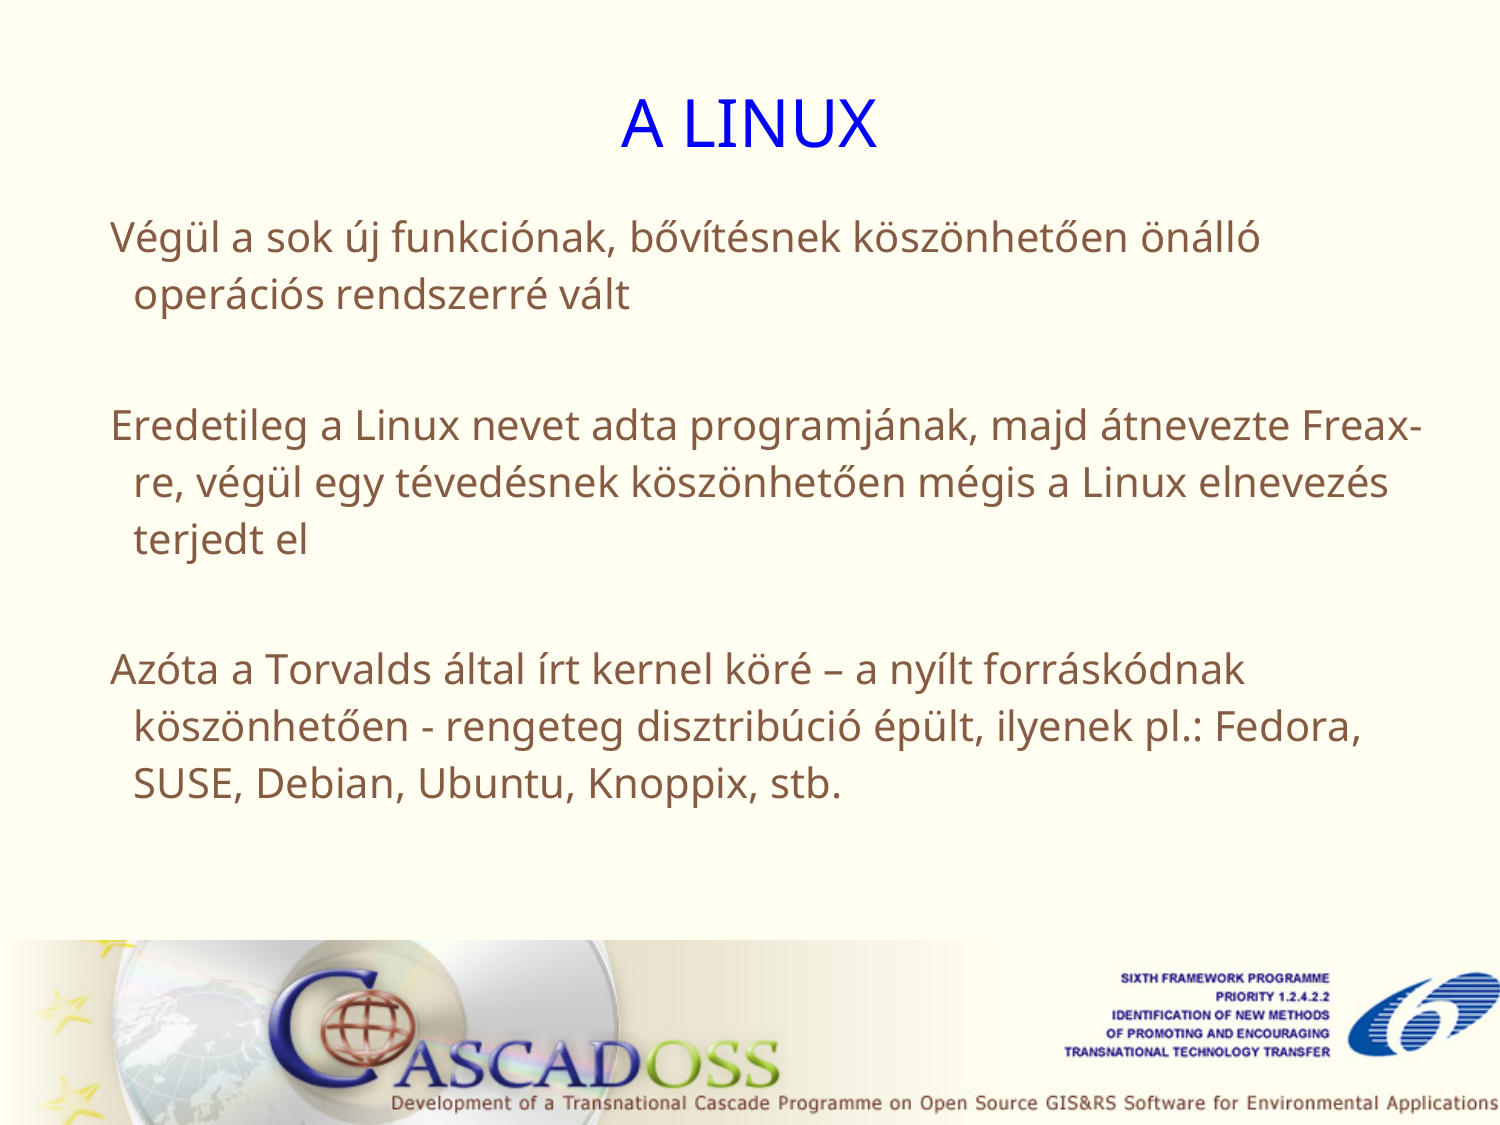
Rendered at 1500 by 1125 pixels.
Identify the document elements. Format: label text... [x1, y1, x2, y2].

picture [0, 940, 1500, 1125]
title A LINUX [75, 28, 1425, 207]
list Végül a sok új funkciónak, bővítésnek köszönhetően önálló operációs rendszerré vált Eredetileg a Linux nevet adta programjának, majd átnevezte Freax-re, végül egy tévedésnek köszönhetően mégis a Linux elnevezés terjedt el Azóta a Torvalds által írt kernel köré – a nyílt forráskódnak köszönhetően - rengeteg disztribúció épült, ilyenek pl.: Fedora, SUSE, Debian, Ubuntu, Knoppix, stb. [75, 207, 1425, 906]
